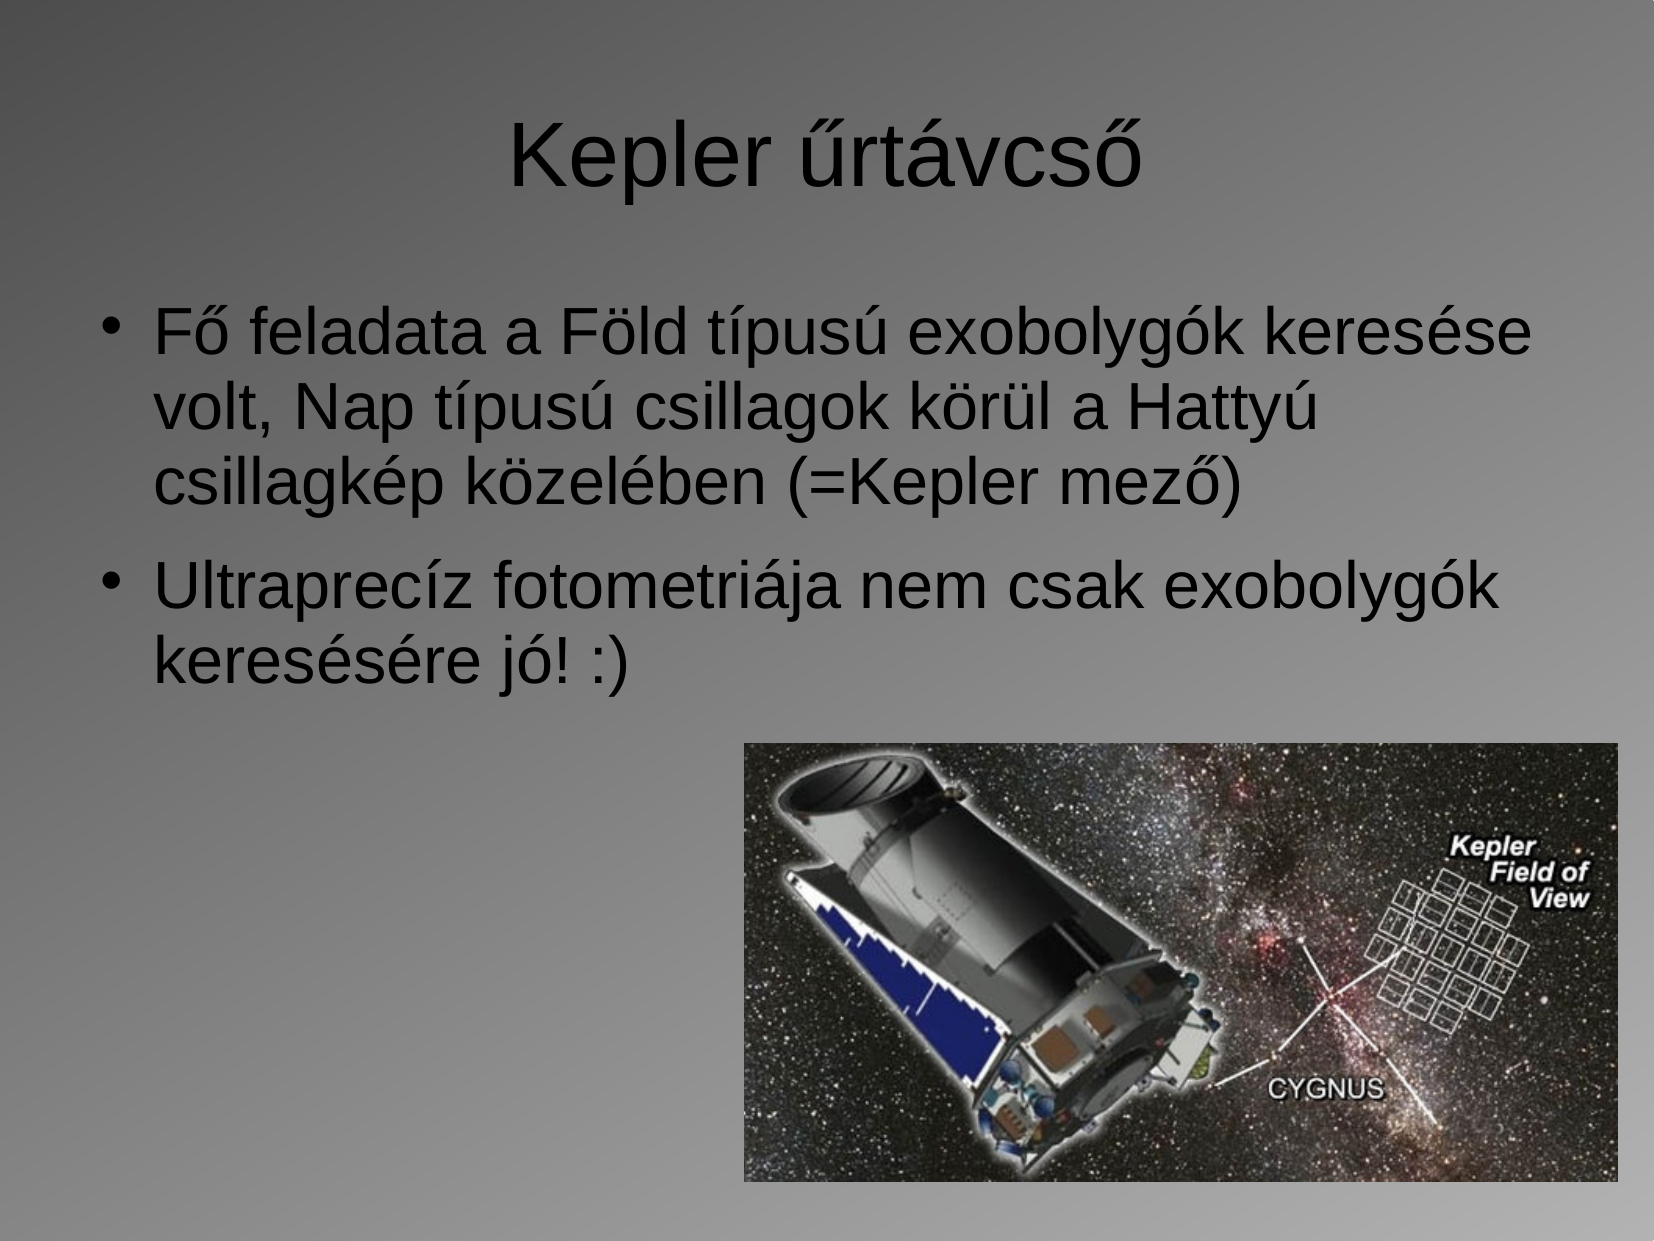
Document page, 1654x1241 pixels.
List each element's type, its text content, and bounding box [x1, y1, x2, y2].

list Fő feladata a Föld típusú exobolygók keresése volt, Nap típusú csillagok körül a Hattyú csillagkép közelében (=Kepler mező) Ultraprecíz fotometriája nem csak exobolygók keresésére jó! :) [82, 290, 1571, 1010]
picture [744, 743, 1618, 1182]
title Kepler űrtávcső [82, 49, 1571, 257]
